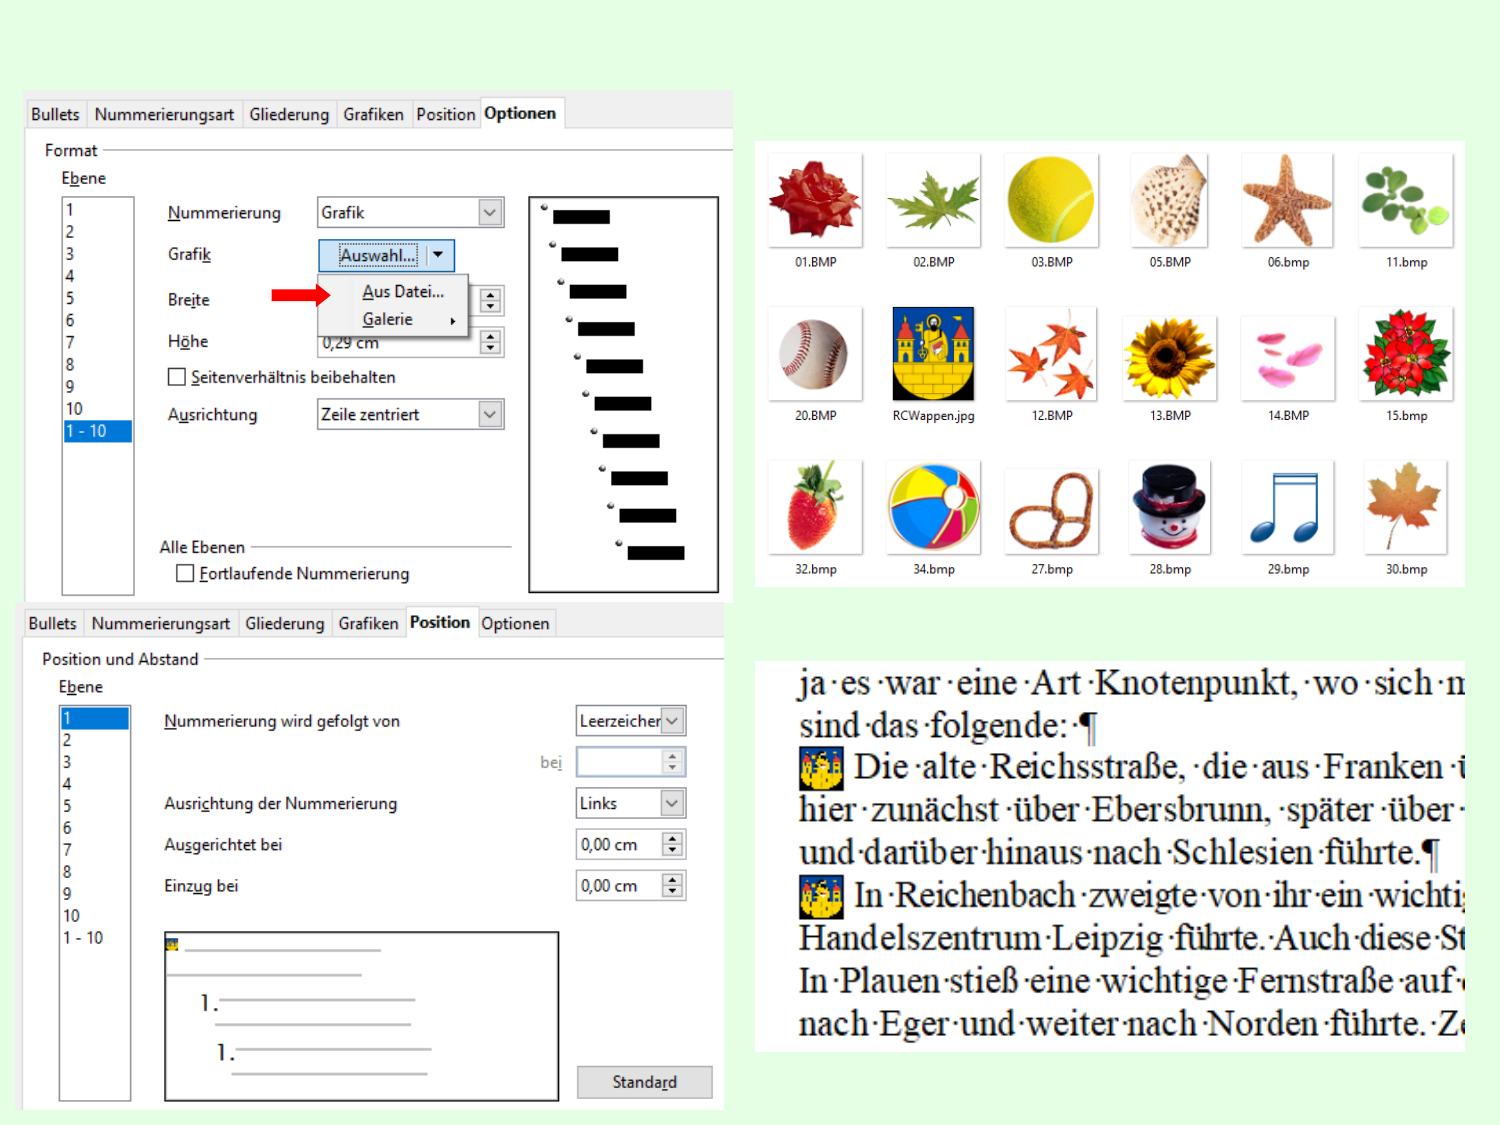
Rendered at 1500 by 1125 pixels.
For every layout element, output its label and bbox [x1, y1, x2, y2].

picture [755, 141, 1465, 587]
text_box [271, 283, 331, 308]
picture [755, 661, 1465, 1052]
picture [15, 90, 733, 1110]
